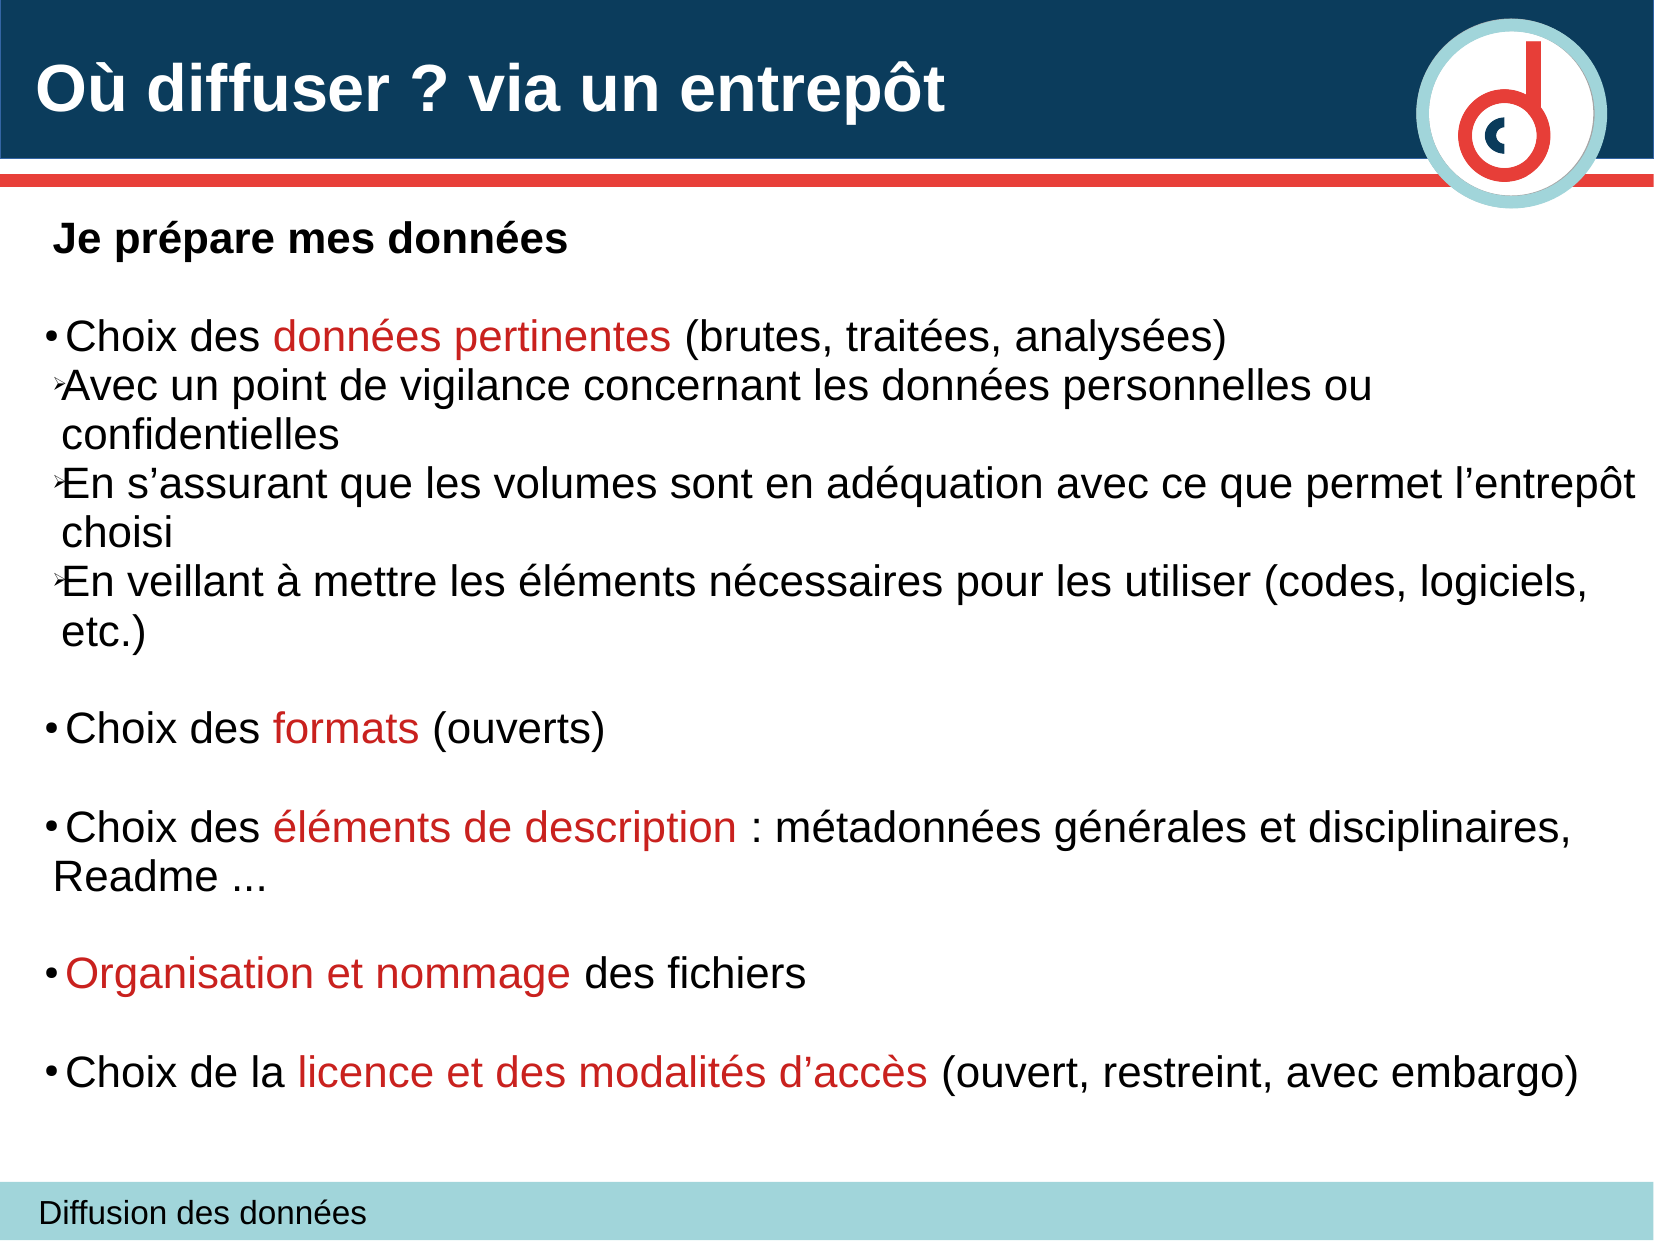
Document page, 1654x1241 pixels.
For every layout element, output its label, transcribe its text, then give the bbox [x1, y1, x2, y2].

text_box Je prépare mes données Choix des données pertinentes (brutes, traitées, analysées) Avec un point de vigilance concernant les données personnelles ou confidentielles En s’assurant que les volumes sont en adéquation avec ce que permet l’entrepôt choisi En veillant à mettre les éléments nécessaires pour les utiliser (codes, logiciels, etc.) Choix des formats (ouverts) Choix des éléments de description : métadonnées générales et disciplinaires, Readme ... Organisation et nommage des fichiers Choix de la licence et des modalités d’accès (ouvert, restreint, avec embargo) [29, 206, 1654, 1123]
text_box Diffusion des données [23, 1187, 621, 1241]
title Où diffuser ? via un entrepôt [35, 11, 1430, 159]
